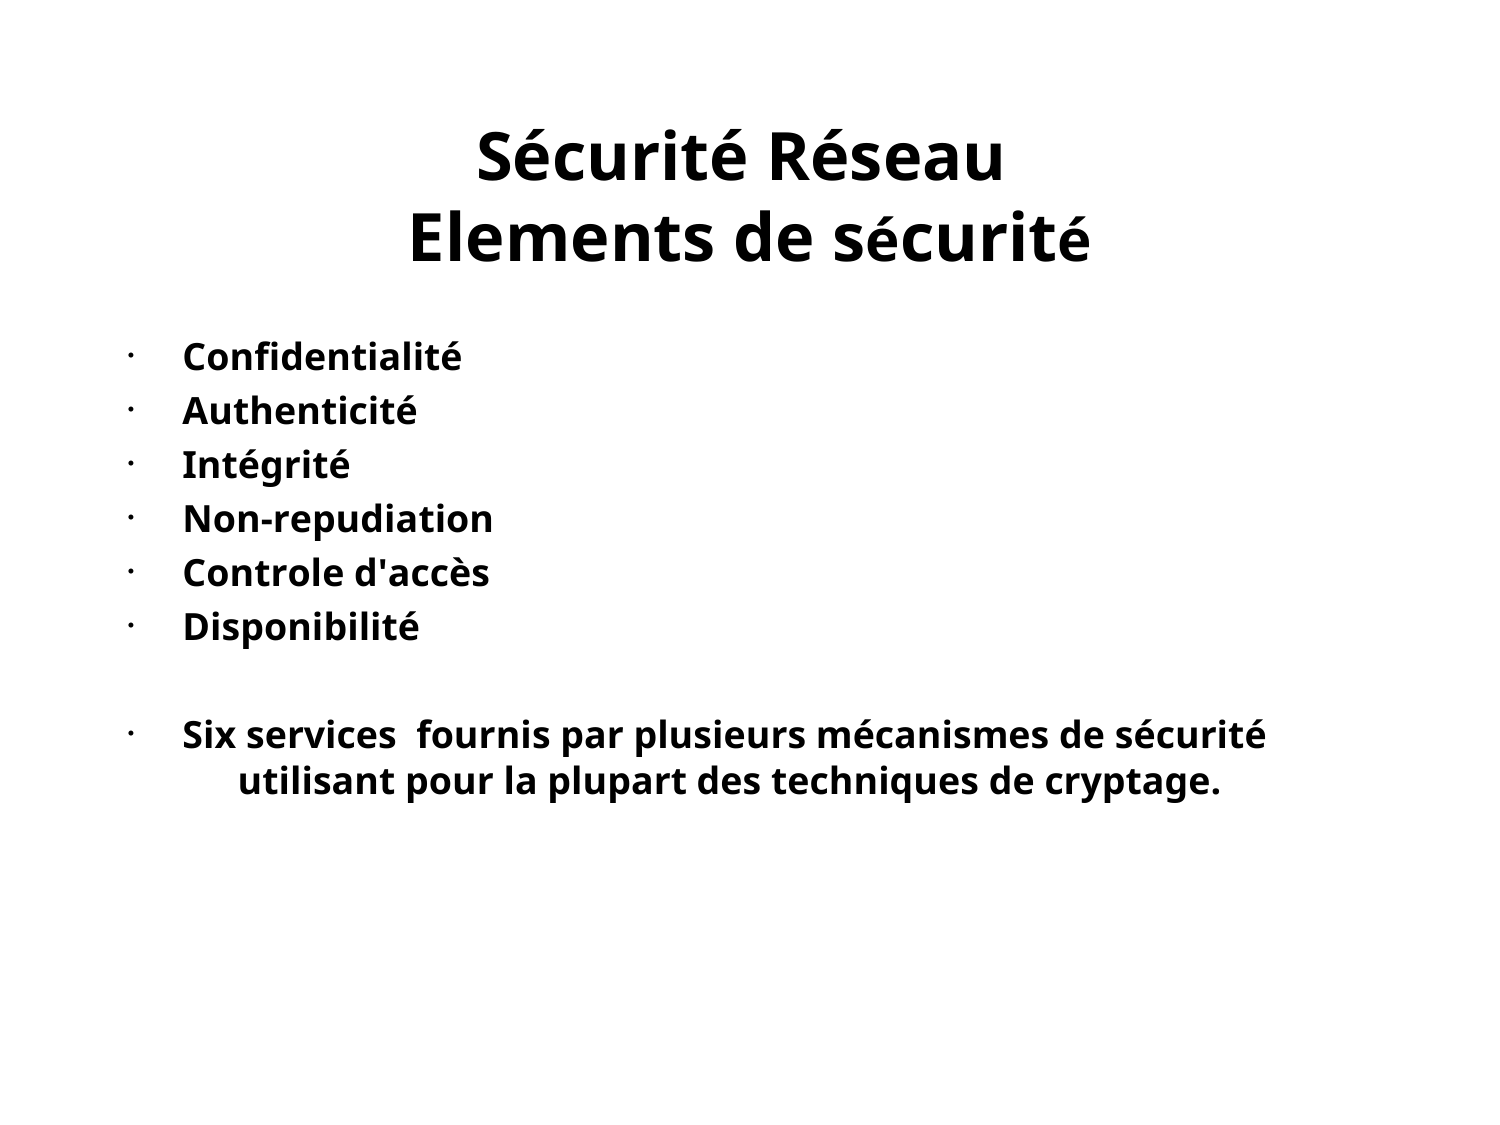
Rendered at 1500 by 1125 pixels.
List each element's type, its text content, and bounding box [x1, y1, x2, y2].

title Sécurité Réseau Elements de sécurité [112, 94, 1388, 293]
list Confidentialité Authenticité Intégrité Non-repudiation Controle d'accès Disponibilité Six services fournis par plusieurs mécanismes de sécurité utilisant pour la plupart des techniques de cryptage. [112, 324, 1388, 1009]
